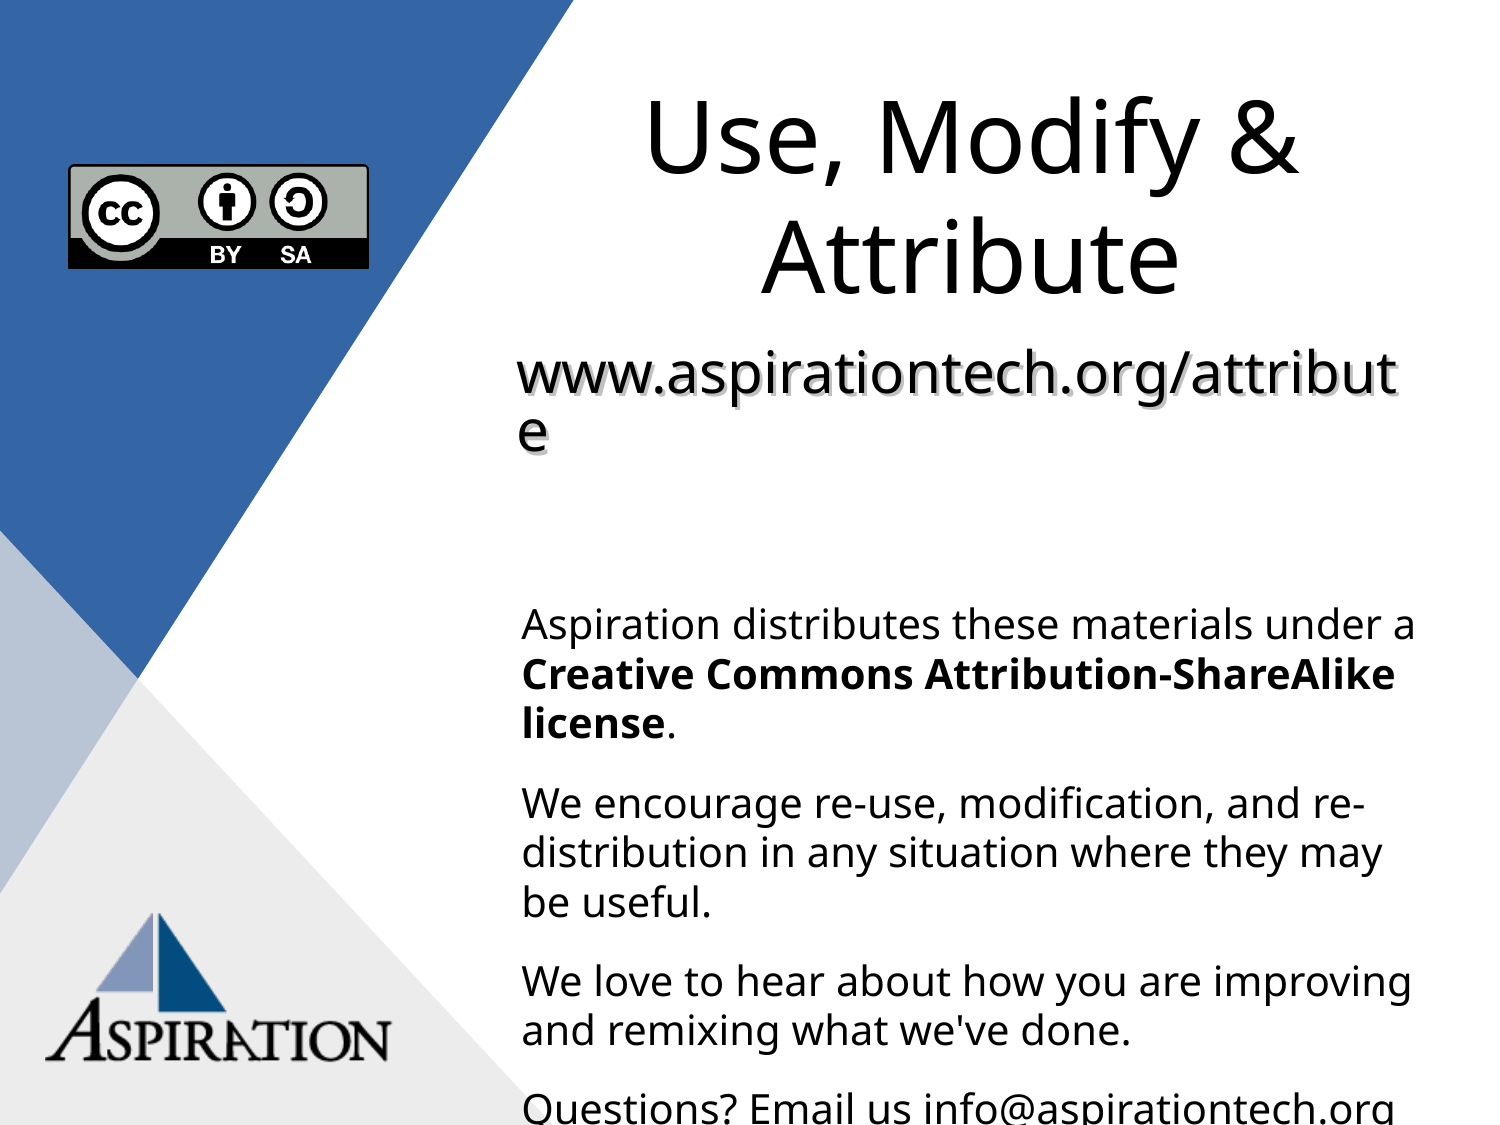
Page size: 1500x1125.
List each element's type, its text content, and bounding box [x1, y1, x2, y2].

title Use, Modify & Attribute [476, 103, 1467, 292]
picture [68, 164, 369, 269]
picture [45, 913, 394, 1081]
list www.aspirationtech.org/attribute Aspiration distributes these materials under a Creative Commons Attribution-ShareAlike license. We encourage re-use, modification, and re-distribution in any situation where they may be useful. We love to hear about how you are improving and remixing what we've done. Questions? Email us info@aspirationtech.org [465, 333, 1425, 1125]
